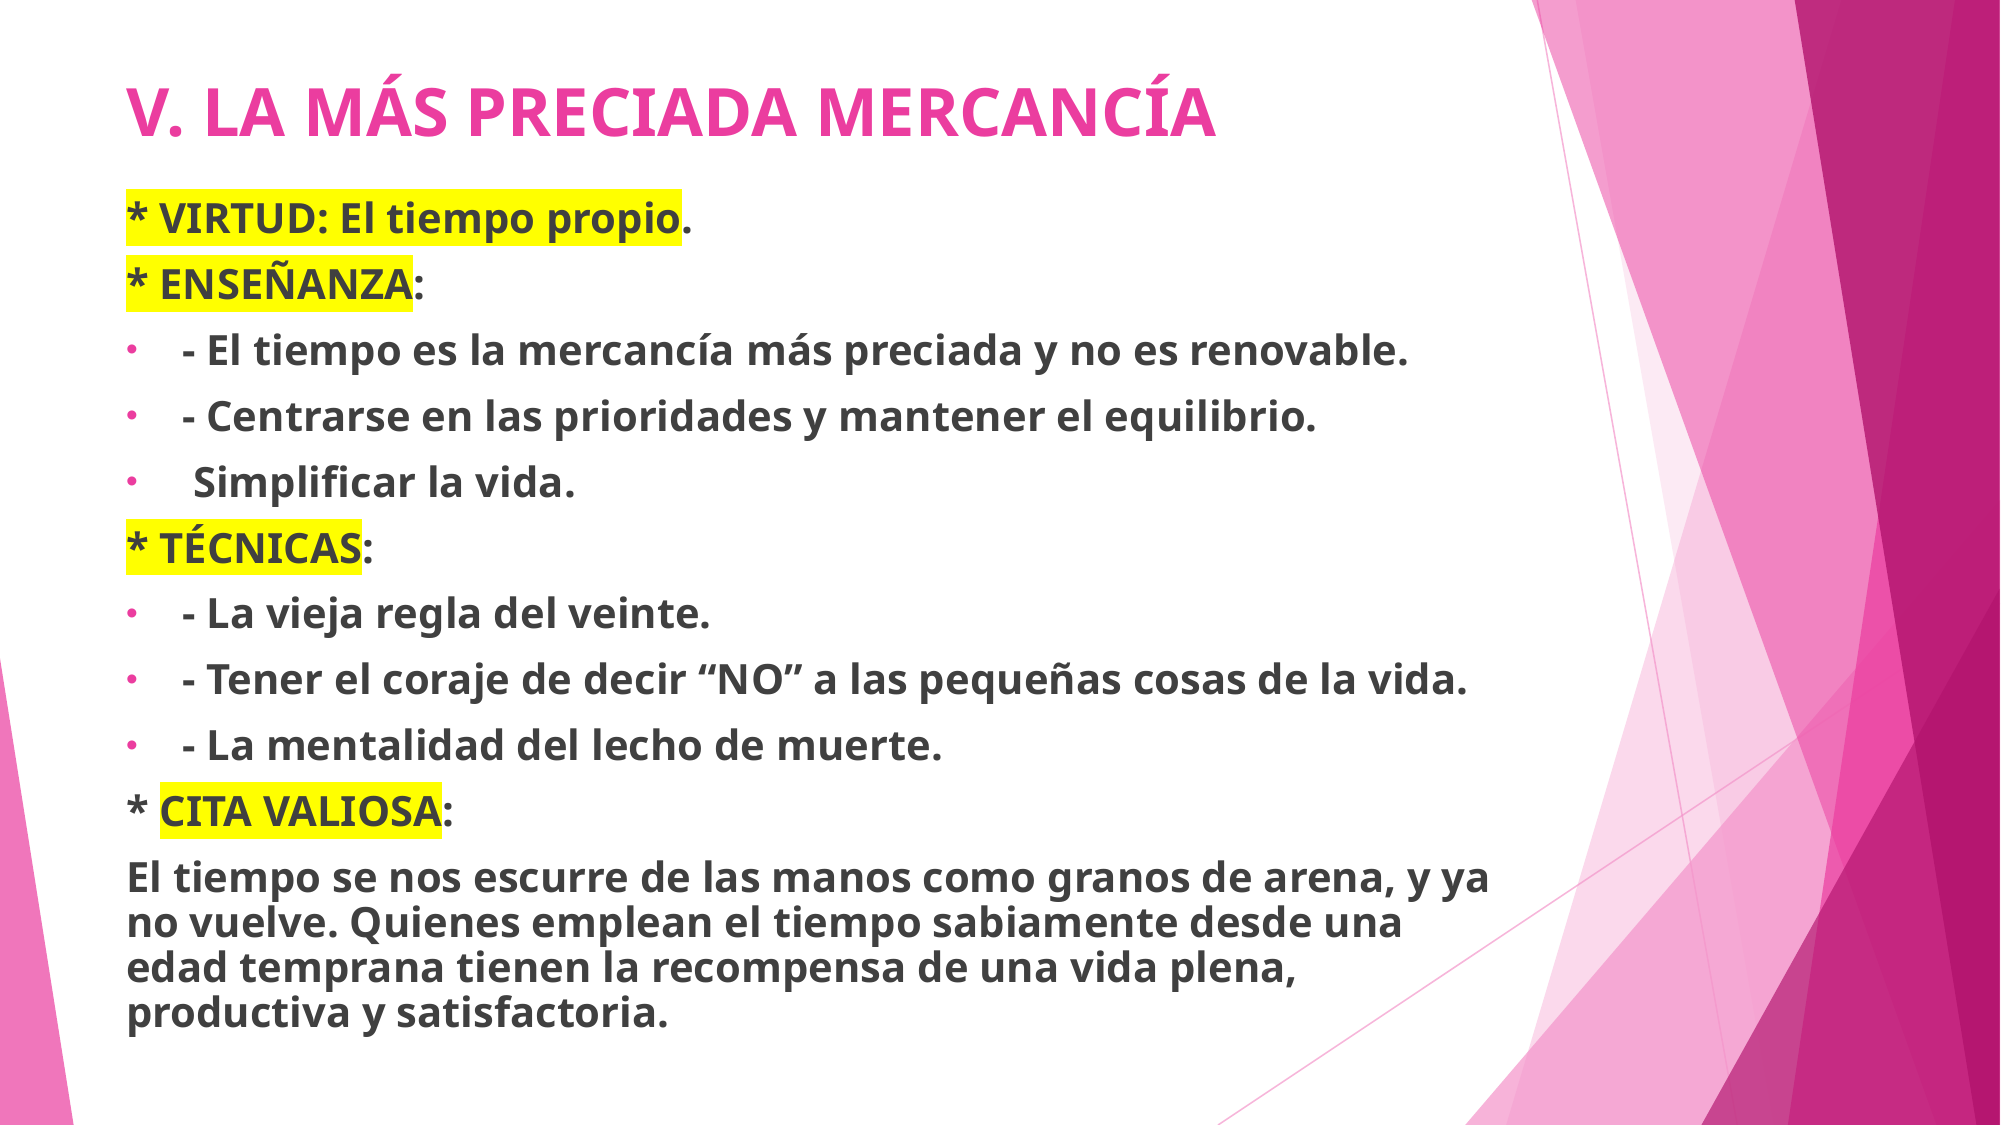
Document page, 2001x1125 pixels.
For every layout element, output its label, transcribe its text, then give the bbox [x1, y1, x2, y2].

title V. LA MÁS PRECIADA MERCANCÍA [111, 62, 1522, 164]
list * VIRTUD: El tiempo propio. * ENSEÑANZA: - El tiempo es la mercancía más preciada y no es renovable. - Centrarse en las prioridades y mantener el equilibrio. Simplificar la vida. * TÉCNICAS: - La vieja regla del veinte. - Tener el coraje de decir “NO” a las pequeñas cosas de la vida. - La mentalidad del lecho de muerte. * CITA VALIOSA: El tiempo se nos escurre de las manos como granos de arena, y ya no vuelve. Quienes emplean el tiempo sabiamente desde una edad temprana tienen la recompensa de una vida plena, productiva y satisfactoria. [111, 189, 1522, 1102]
